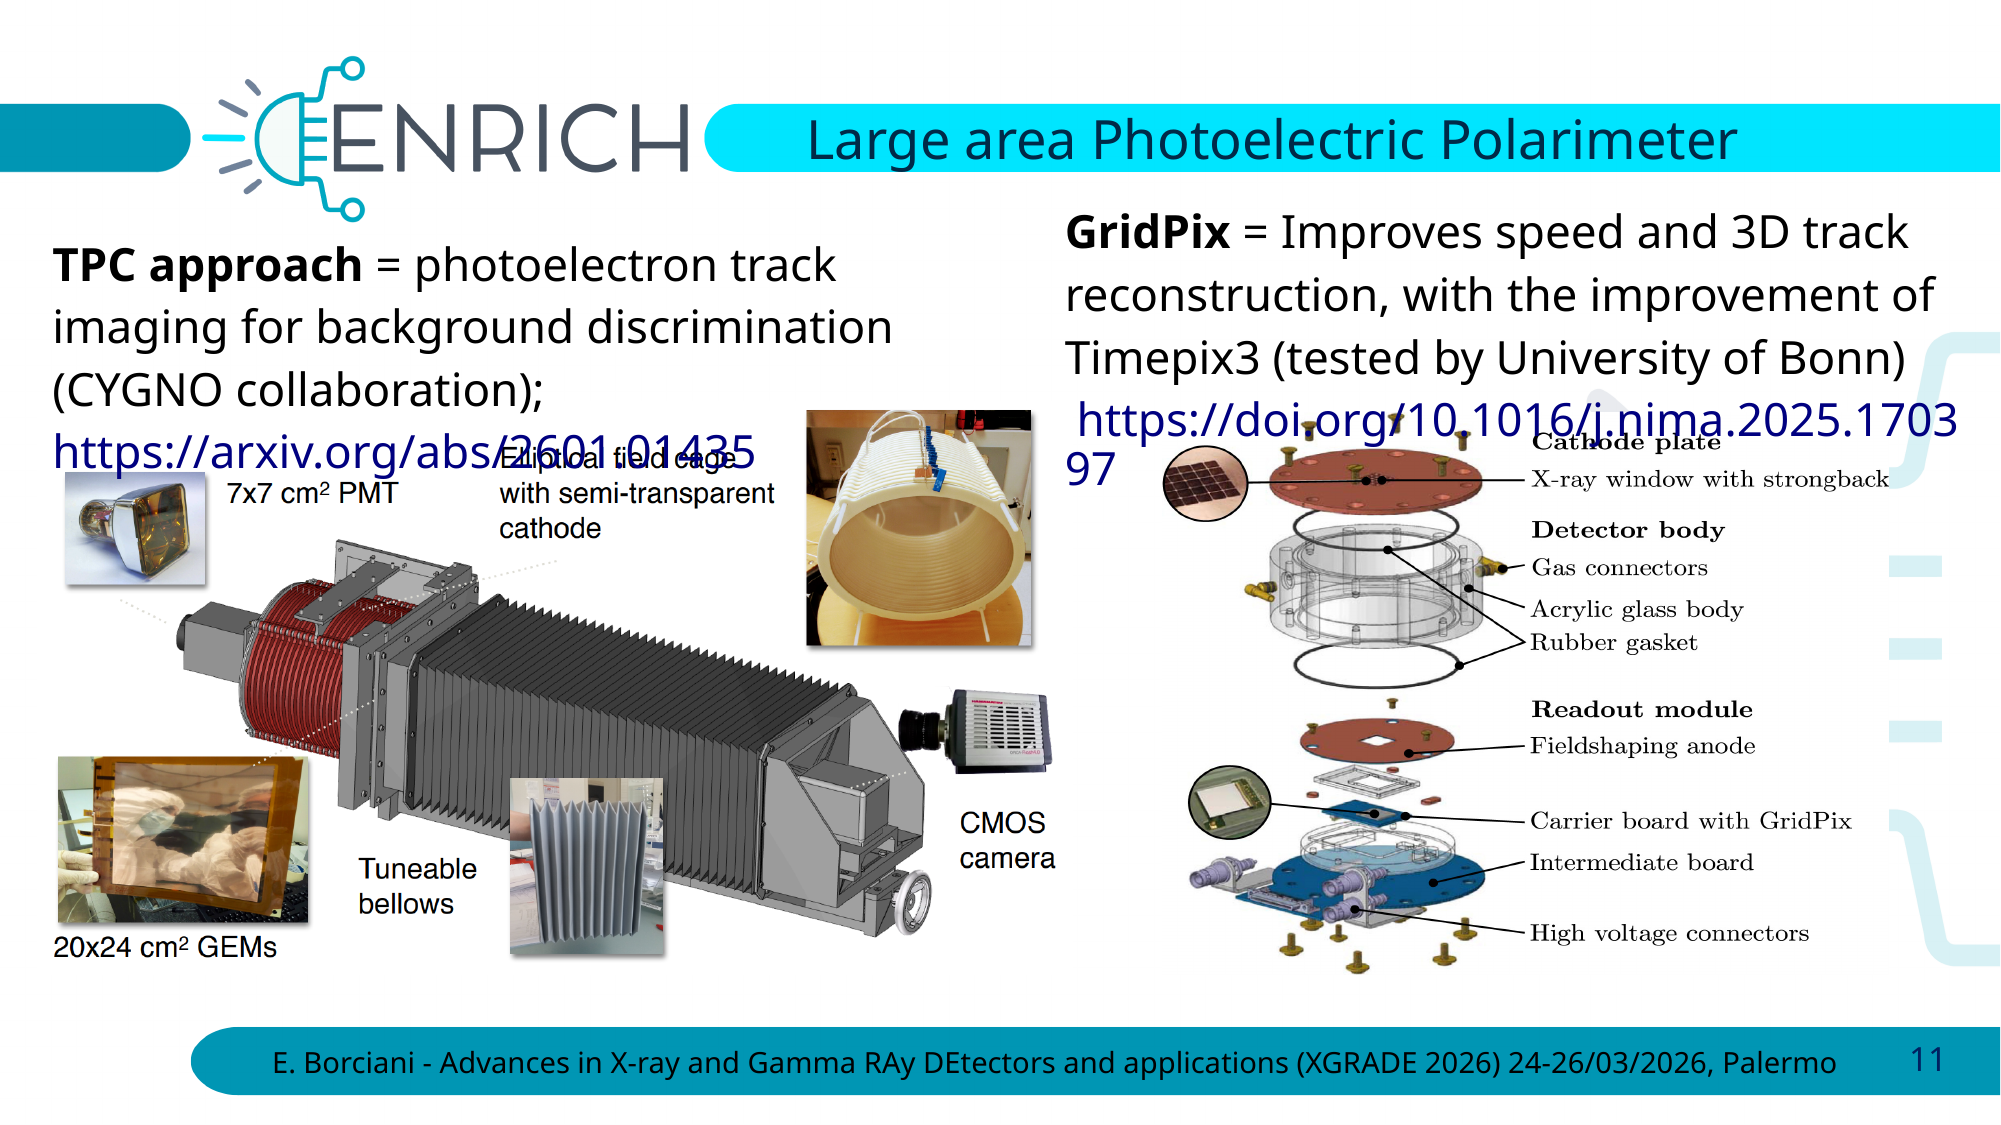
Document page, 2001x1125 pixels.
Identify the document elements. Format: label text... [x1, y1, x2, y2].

picture [0, 0, 2001, 1125]
text_box GridPix = Improves speed and 3D track reconstruction, with the improvement of Timepix3 (tested by University of Bonn) https://doi.org/10.1016/j.nima.2025.170397 [1050, 192, 1988, 413]
text_box Large area Photoelectric Polarimeter [763, 98, 1797, 179]
text_box TPC approach = photoelectron track imaging for background discrimination (CYGNO collaboration); https://arxiv.org/abs/2601.01435 [37, 224, 1019, 394]
slide_number <number> [1512, 1031, 1963, 1092]
text_box E. Borciani - Advances in X-ray and Gamma RAy DEtectors and applications (XGRADE 2026) 24-26/03/2026, Palermo [149, 1037, 1512, 1087]
